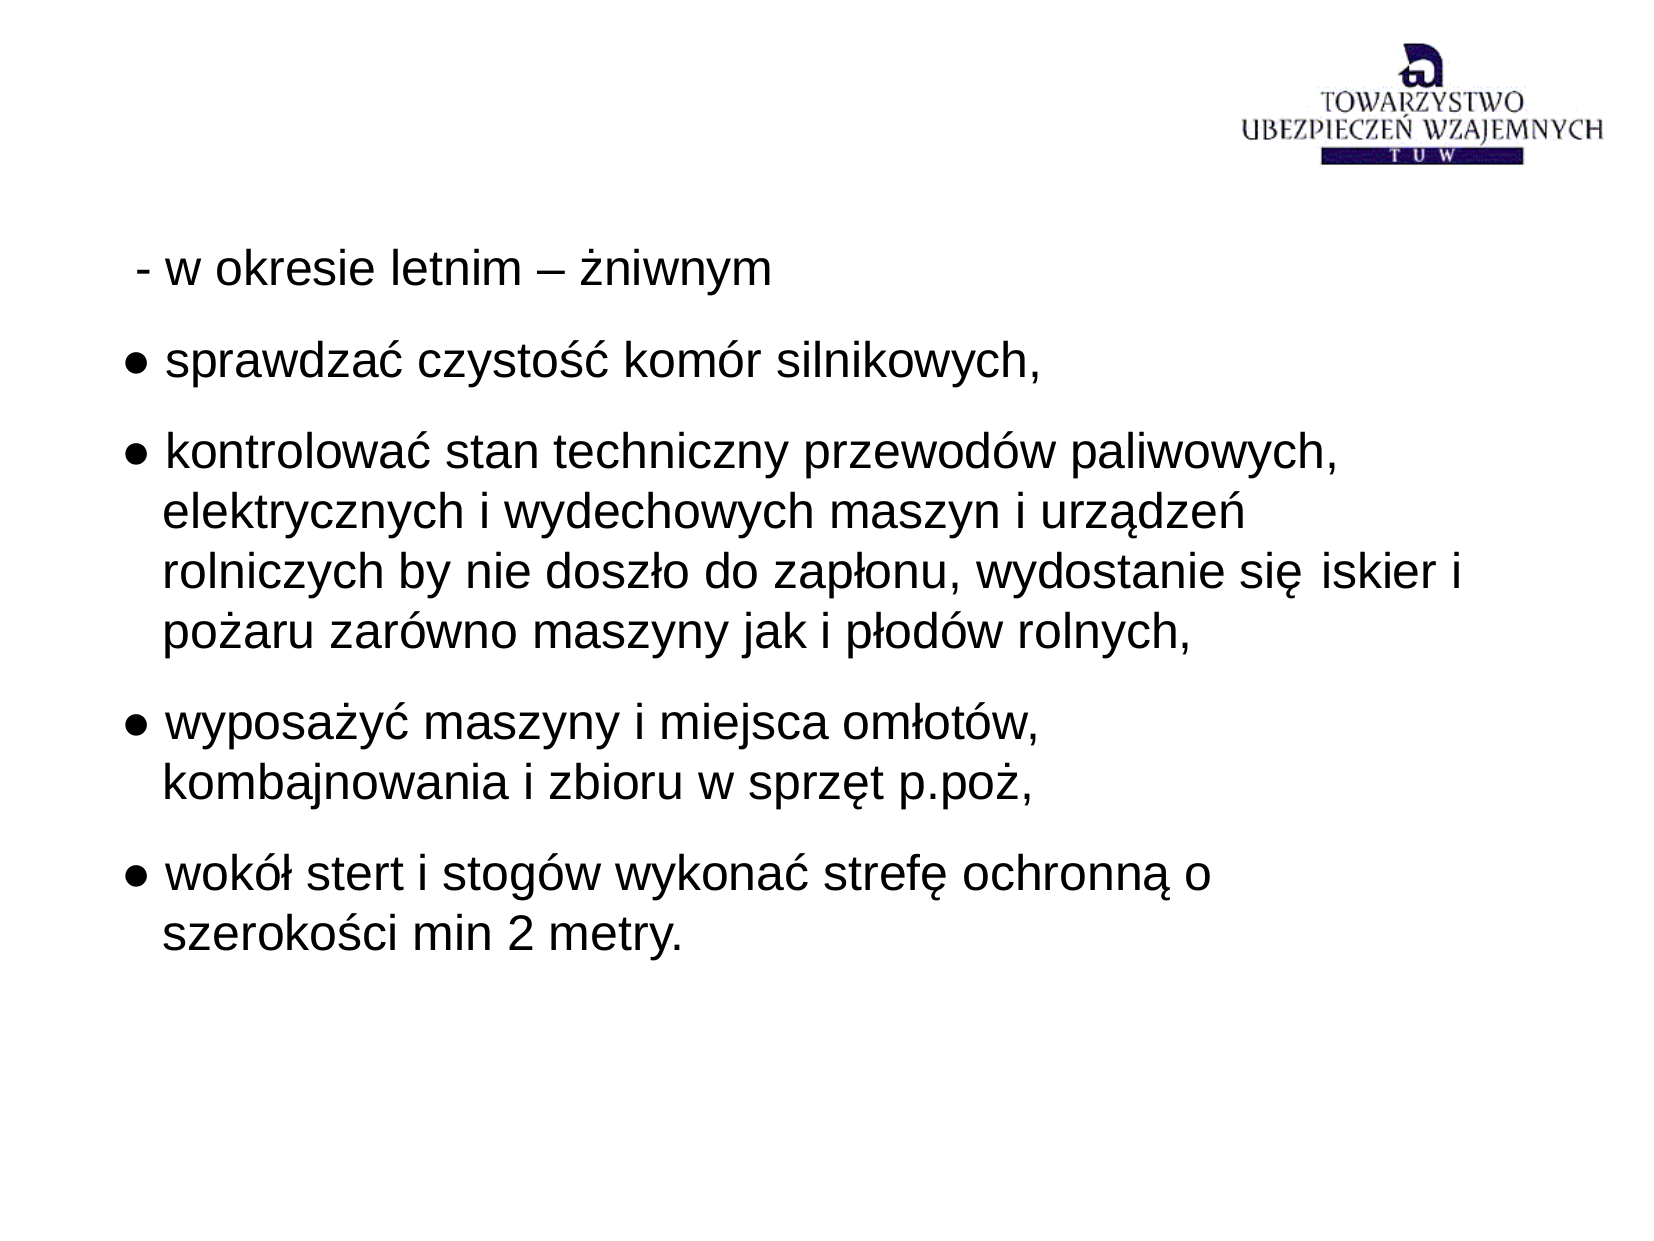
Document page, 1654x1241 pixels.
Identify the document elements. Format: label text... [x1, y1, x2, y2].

picture [1240, 41, 1605, 169]
text_box - w okresie letnim – żniwnym ● sprawdzać czystość komór silnikowych, ● kontrolować stan techniczny przewodów paliwowych, elektrycznych i wydechowych maszyn i urządzeń rolniczych by nie doszło do zapłonu, wydostanie się iskier i pożaru zarówno maszyny jak i płodów rolnych, ● wyposażyć maszyny i miejsca omłotów, kombajnowania i zbioru w sprzęt p.poż, ● wokół stert i stogów wykonać strefę ochronną o szerokości min 2 metry. [106, 228, 1630, 969]
